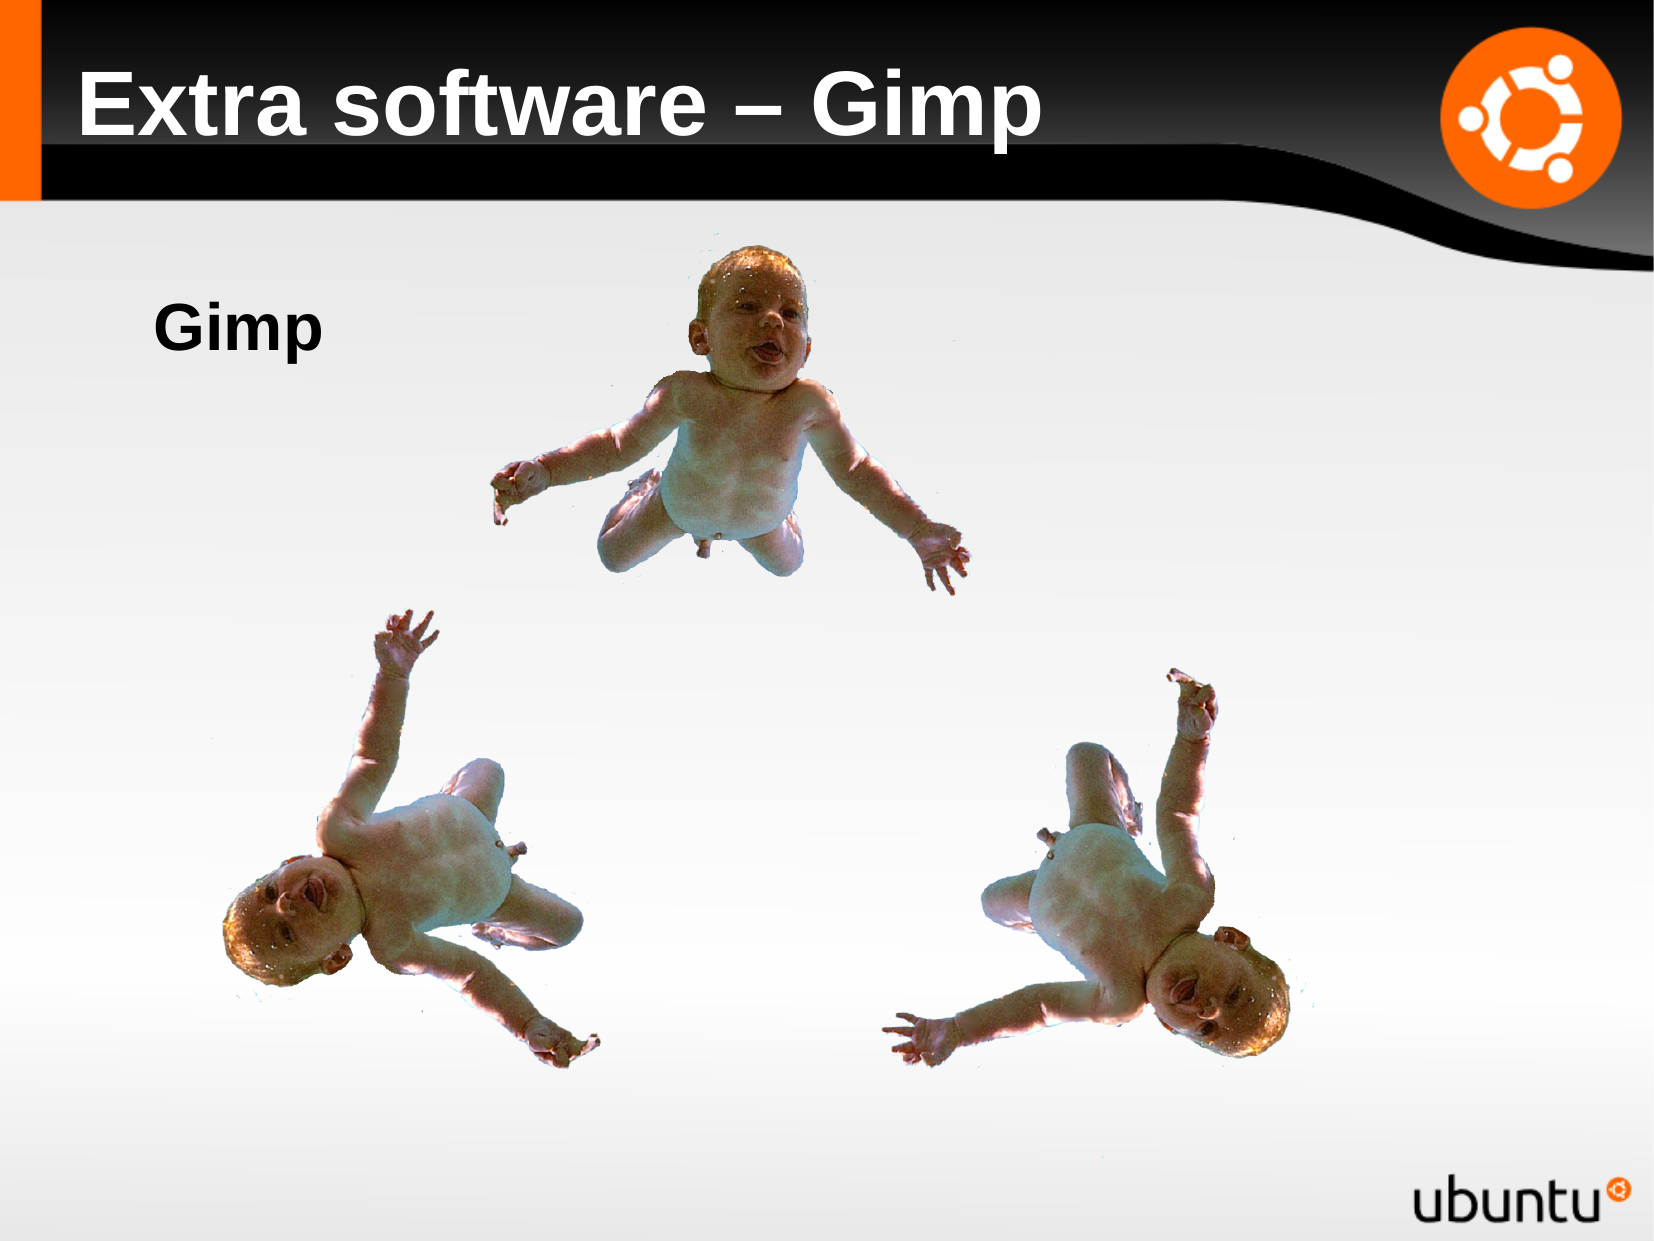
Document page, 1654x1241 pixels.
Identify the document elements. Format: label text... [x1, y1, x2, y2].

picture [0, 0, 1654, 1241]
title Extra software – Gimp [76, 7, 1565, 200]
list Gimp [82, 290, 1571, 1094]
